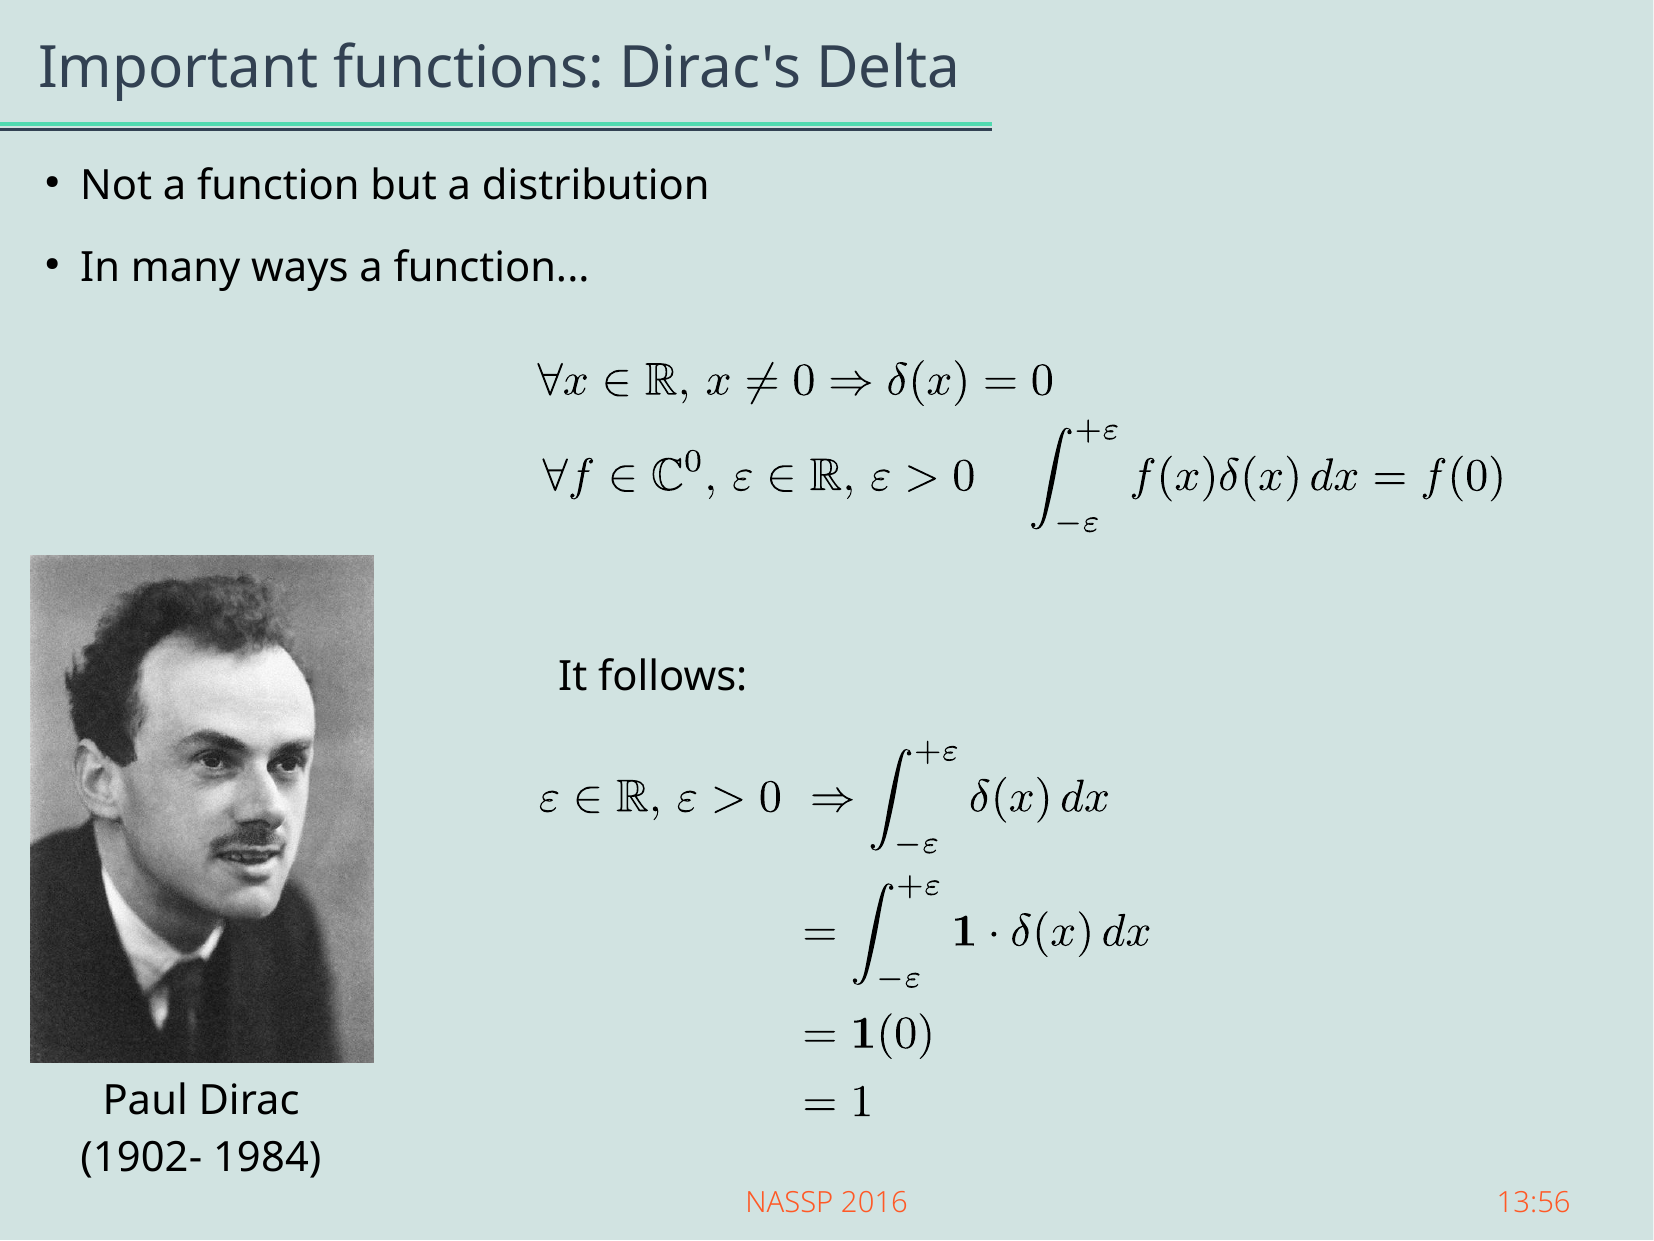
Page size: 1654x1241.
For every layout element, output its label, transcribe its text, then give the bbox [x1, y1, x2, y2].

text_box [537, 360, 1054, 406]
text_box [542, 419, 1506, 536]
text_box Paul Dirac (1902- 1984) [30, 1062, 373, 1179]
text_box Important functions: Dirac's Delta [23, 17, 1347, 103]
text_box Not a function but a distribution In many ways a function... [30, 147, 1637, 1170]
text_box [538, 740, 1152, 1117]
picture [30, 555, 374, 1063]
text_box It follows: [543, 637, 827, 704]
